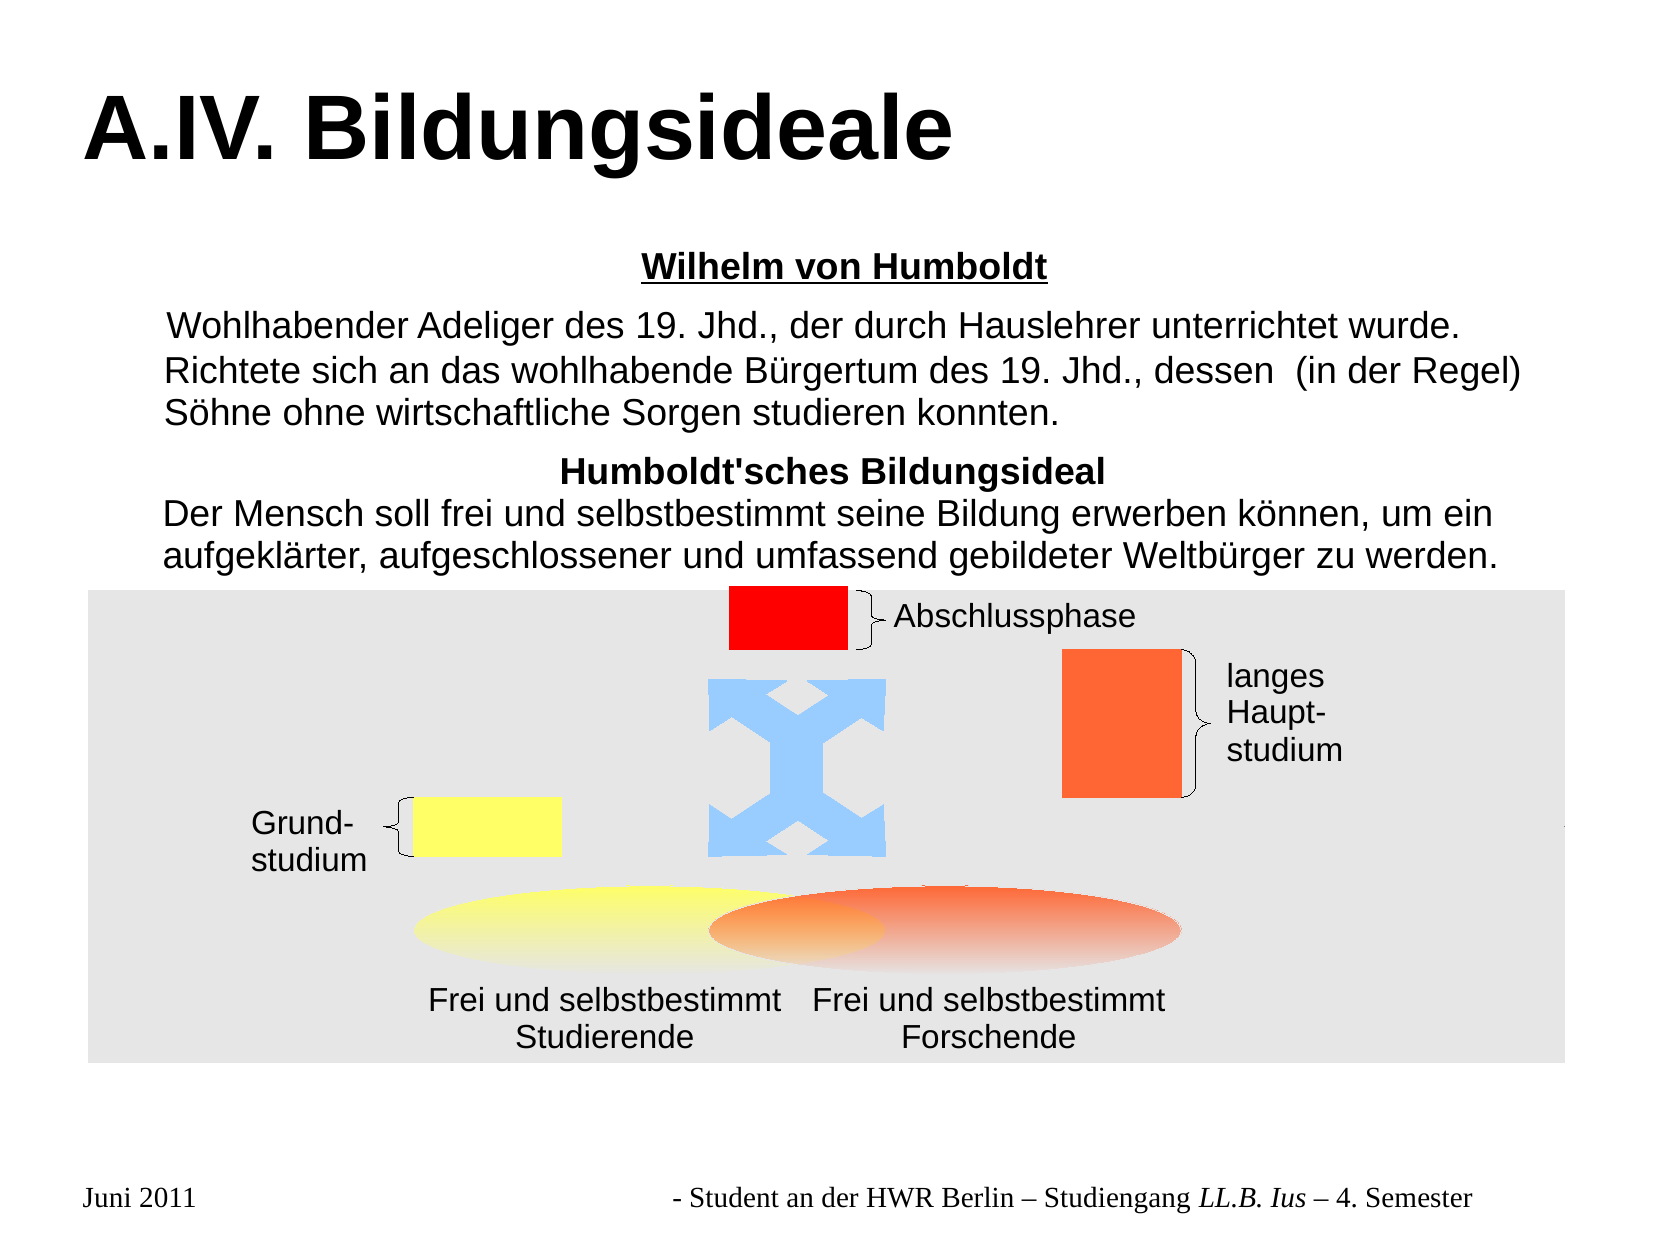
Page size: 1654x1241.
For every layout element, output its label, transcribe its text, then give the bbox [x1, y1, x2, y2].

text_box Grund- studium [236, 796, 383, 886]
text_box Frei und selbstbestimmt Studierende [413, 974, 797, 1064]
text_box Wohlhabender Adeliger des 19. Jhd., der durch Hauslehrer unterrichtet wurde. [151, 297, 1477, 342]
title A.IV. Bildungsideale [82, 49, 1571, 207]
text_box Richtete sich an das wohlhabende Bürgertum des 19. Jhd., dessen (in der Regel) Söhne ohne wirtschaftliche Sorgen studieren konnten. [149, 342, 1538, 442]
text_box Frei und selbstbestimmt Forschende [797, 974, 1181, 1064]
text_box Wilhelm von Humboldt [626, 238, 1063, 296]
text_box Abschlussphase [878, 590, 1152, 650]
text_box Humboldt'sches Bildungsideal Der Mensch soll frei und selbstbestimmt seine Bildung erwerben können, um ein aufgeklärter, aufgeschlossener und umfassend gebildeter Weltbürger zu werden. [147, 442, 1519, 589]
text_box [88, 586, 1565, 1063]
text_box langes Haupt- studium [1211, 649, 1359, 776]
